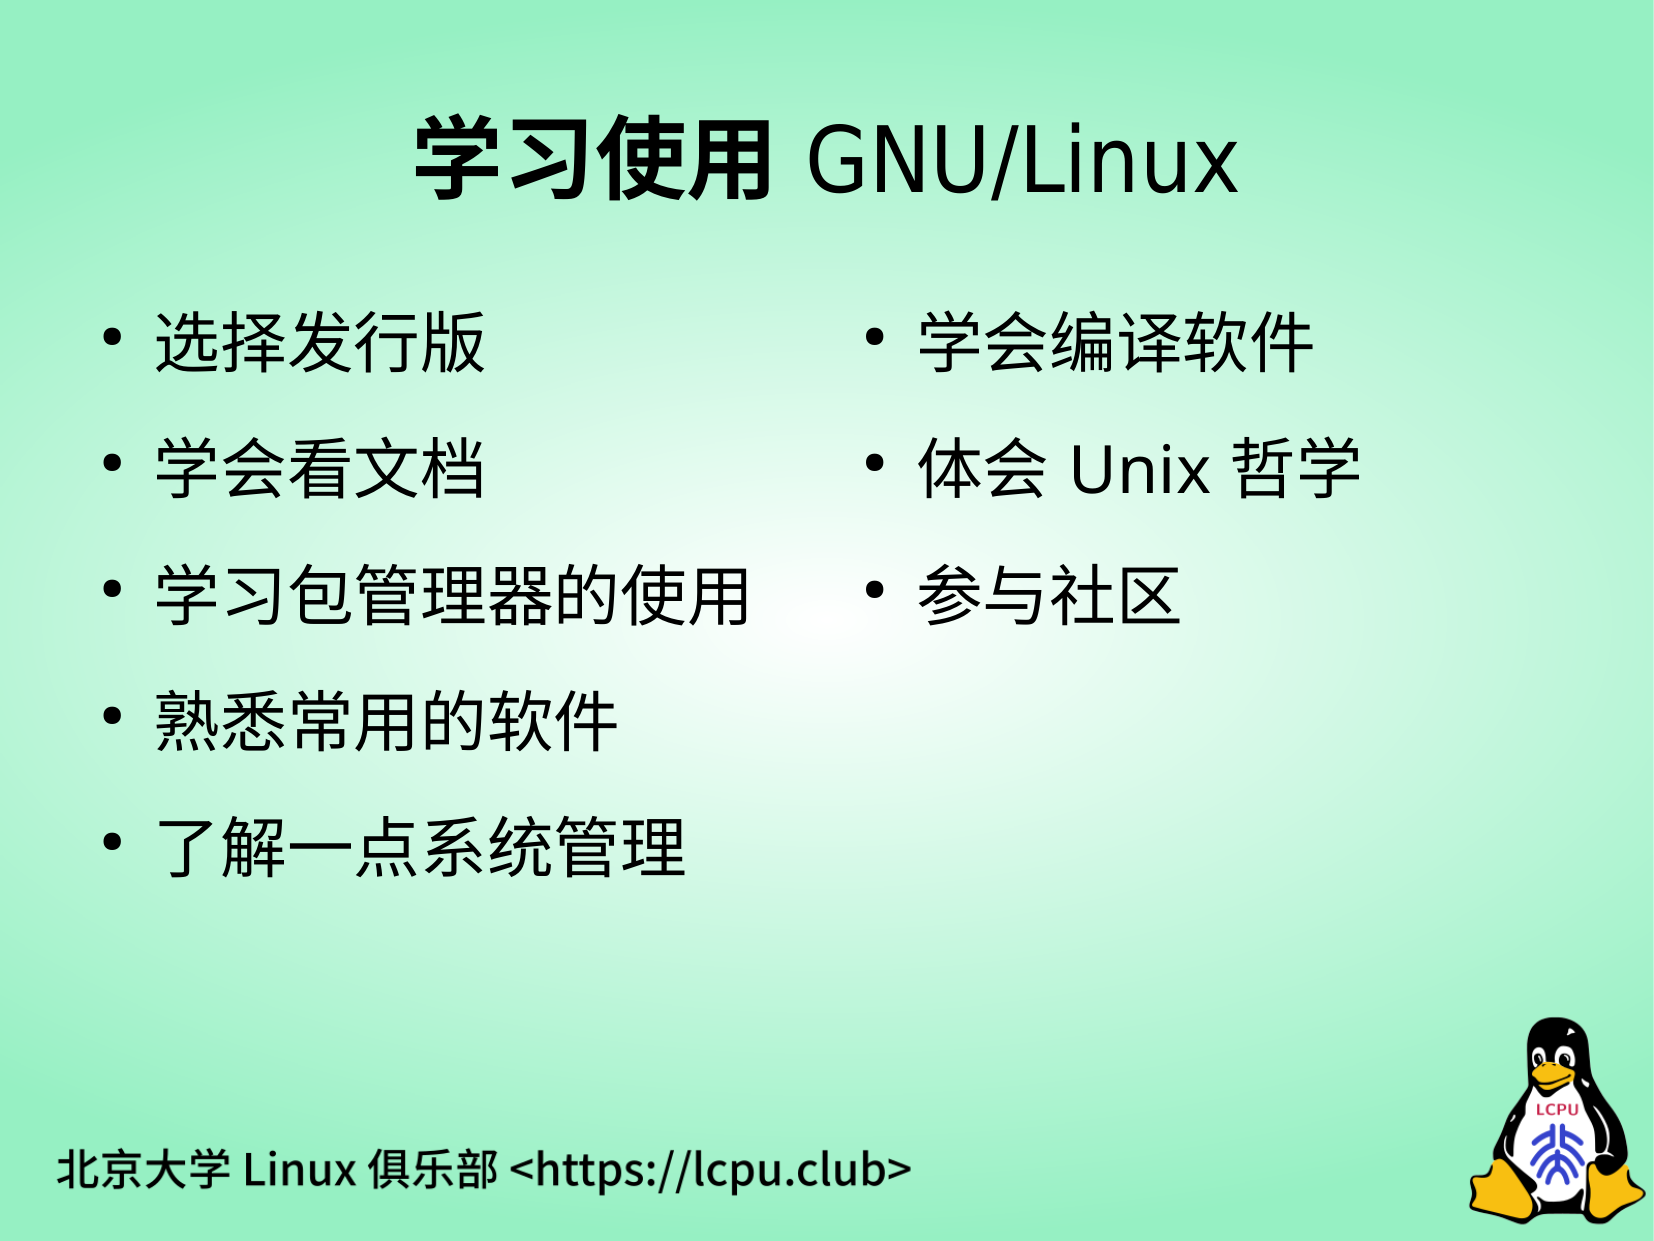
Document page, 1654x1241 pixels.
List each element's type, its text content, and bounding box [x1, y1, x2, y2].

list 学会编译软件 体会Unix哲学 参与社区 [845, 290, 1572, 1010]
list 选择发行版 学会看文档 学习包管理器的使用 熟悉常用的软件 了解一点系统管理 [82, 290, 809, 1010]
title 学习使用GNU/Linux [82, 49, 1571, 257]
picture [0, 0, 1654, 1241]
